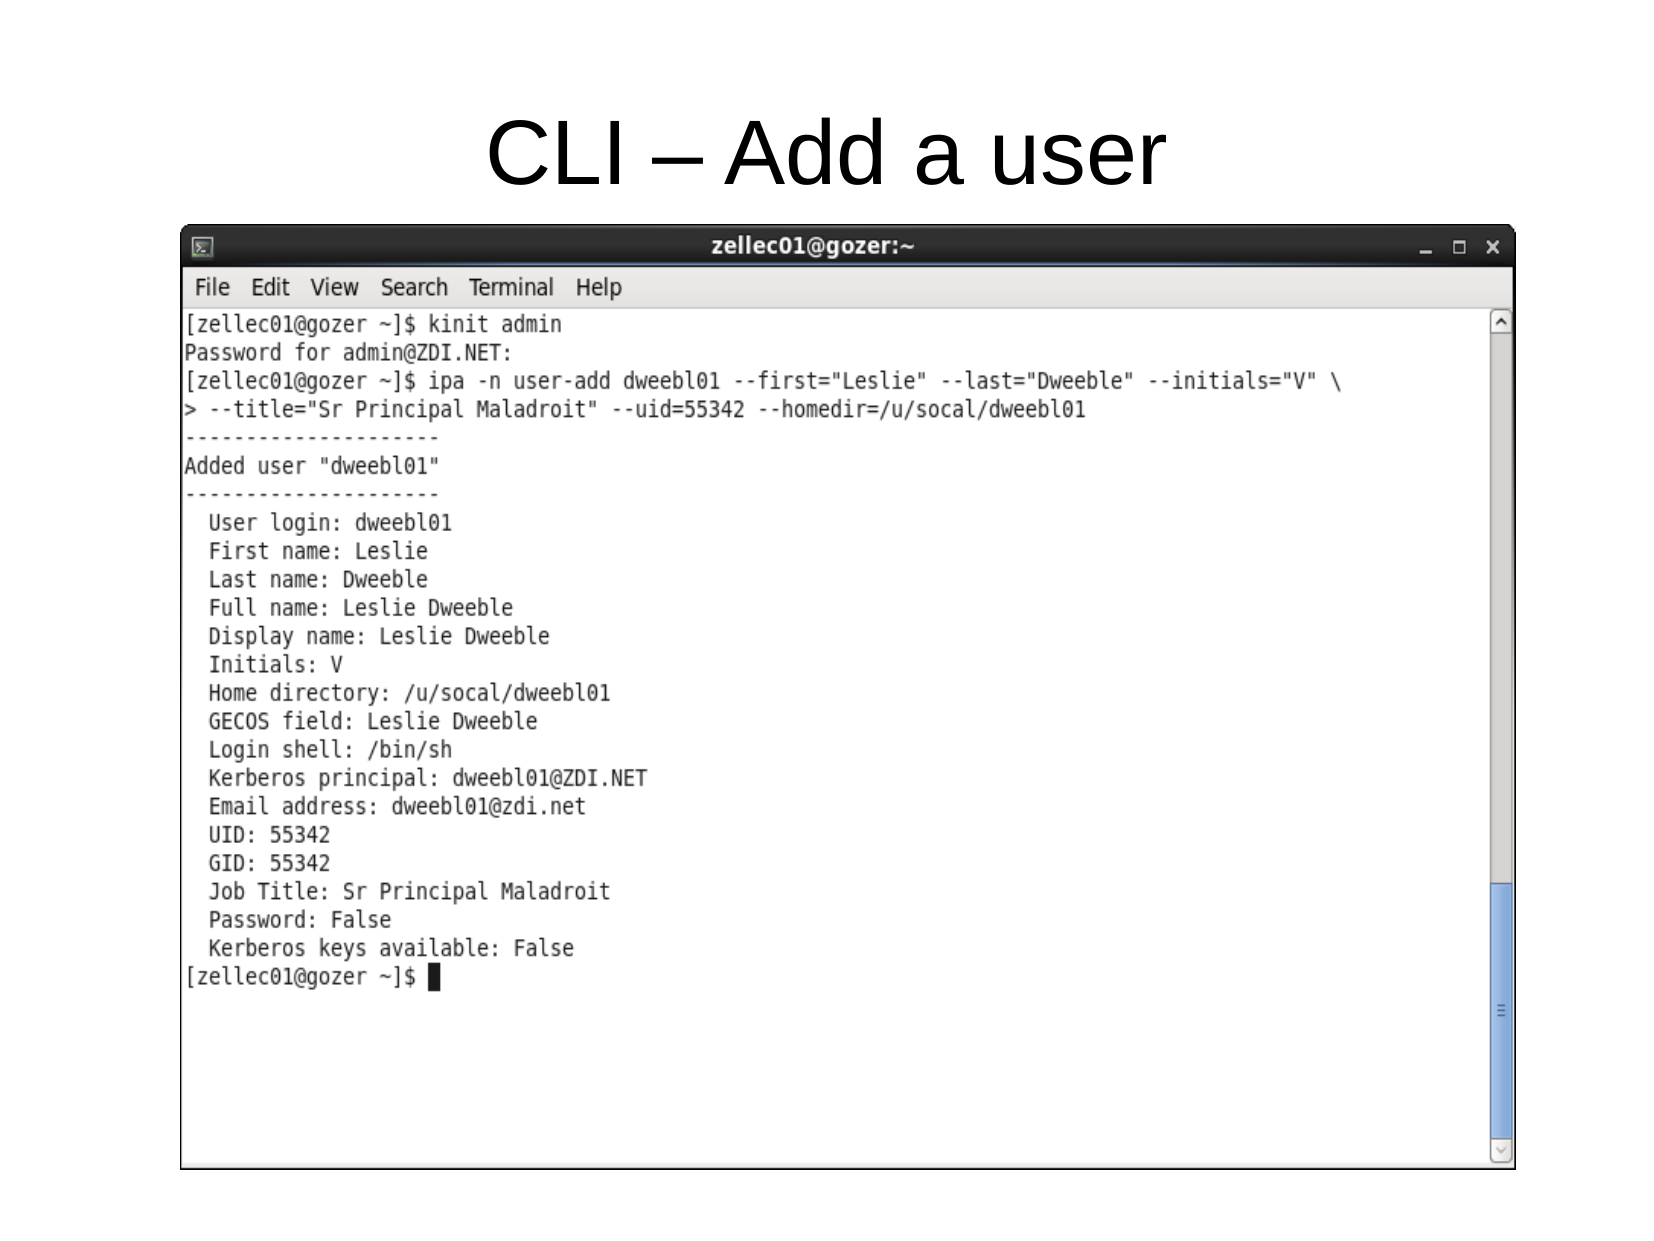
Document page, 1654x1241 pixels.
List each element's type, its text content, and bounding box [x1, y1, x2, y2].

title CLI – Add a user [82, 49, 1571, 257]
picture [180, 224, 1516, 1171]
